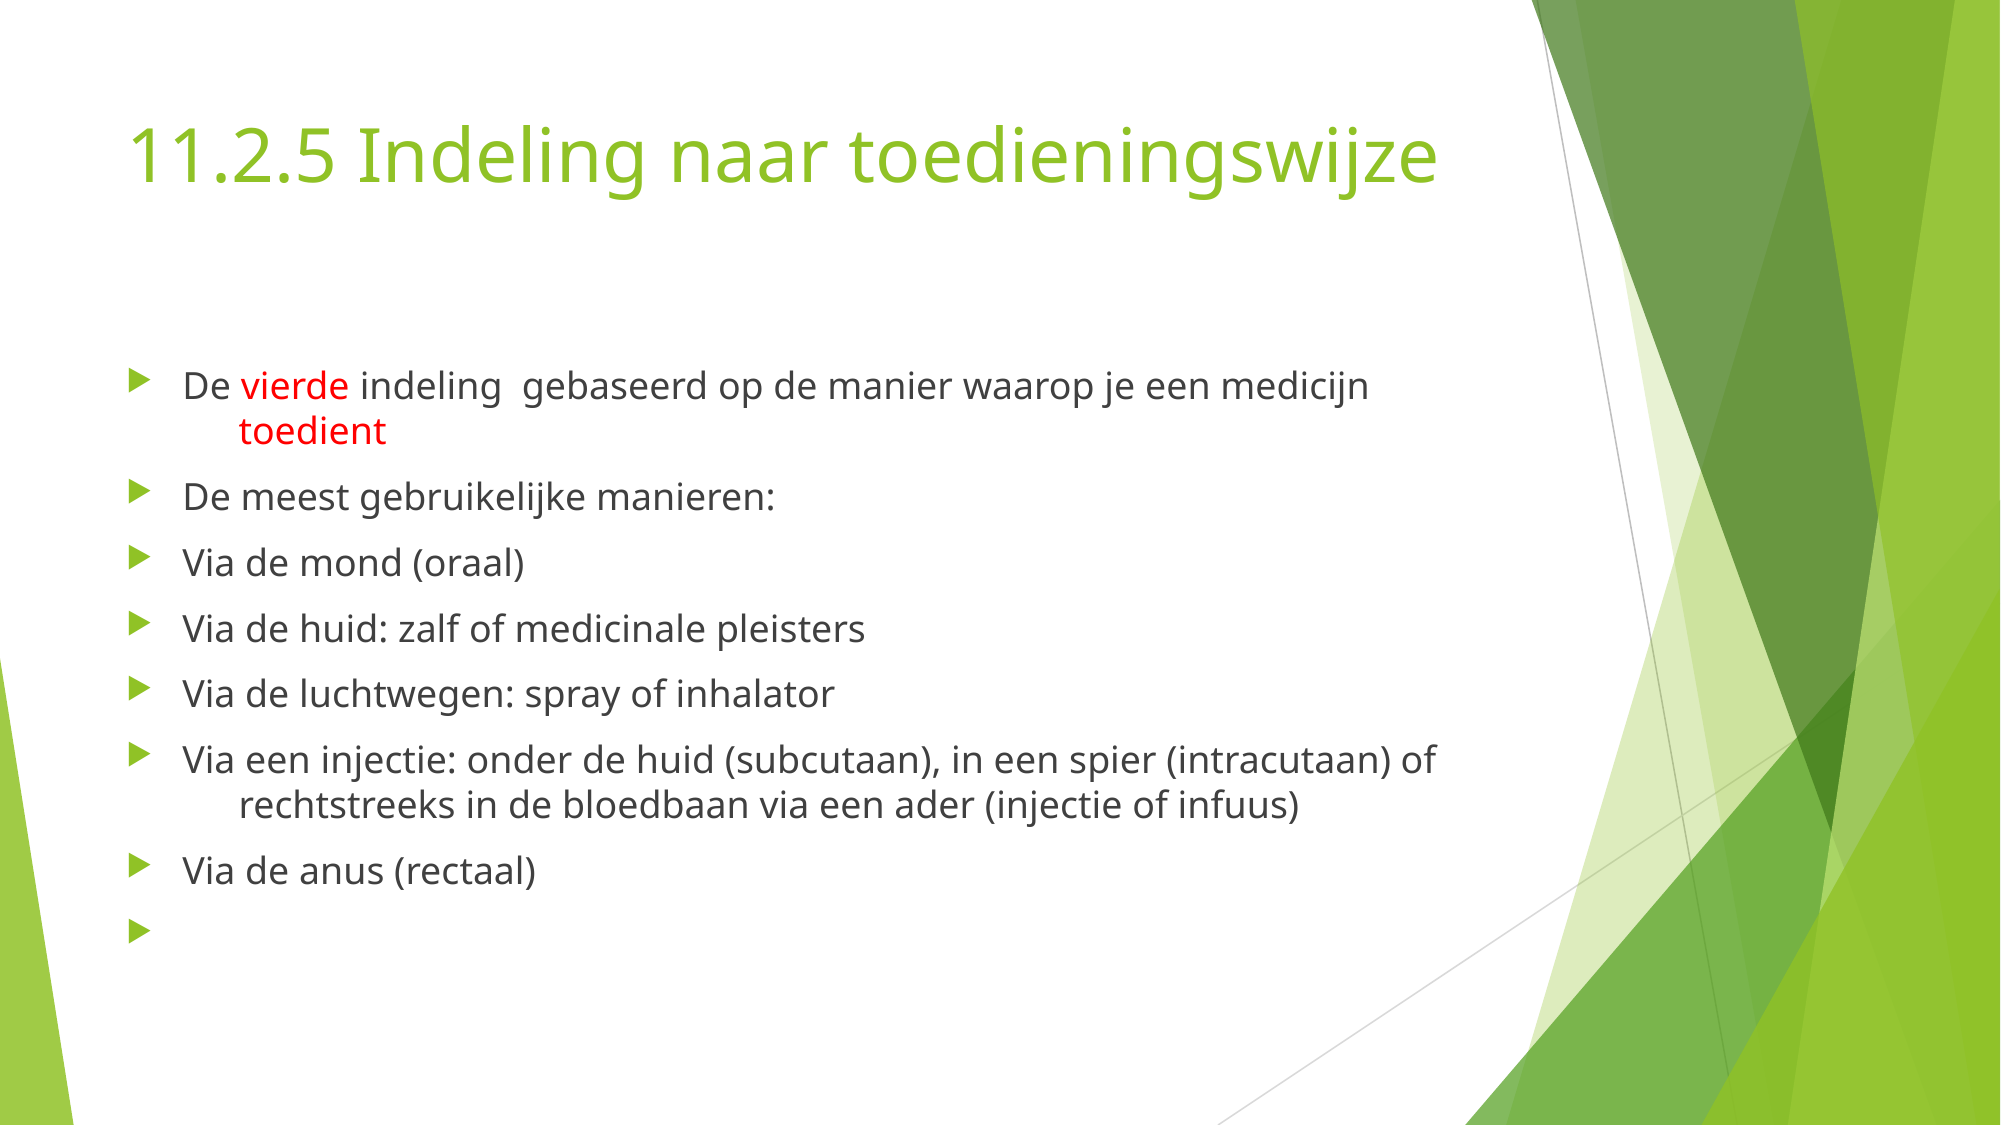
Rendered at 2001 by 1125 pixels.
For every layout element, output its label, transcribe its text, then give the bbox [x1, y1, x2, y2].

list De vierde indeling gebaseerd op de manier waarop je een medicijn toedient De meest gebruikelijke manieren: Via de mond (oraal) Via de huid: zalf of medicinale pleisters Via de luchtwegen: spray of inhalator Via een injectie: onder de huid (subcutaan), in een spier (intracutaan) of rechtstreeks in de bloedbaan via een ader (injectie of infuus) Via de anus (rectaal) [111, 354, 1522, 992]
title 11.2.5 Indeling naar toedieningswijze [111, 99, 1522, 317]
